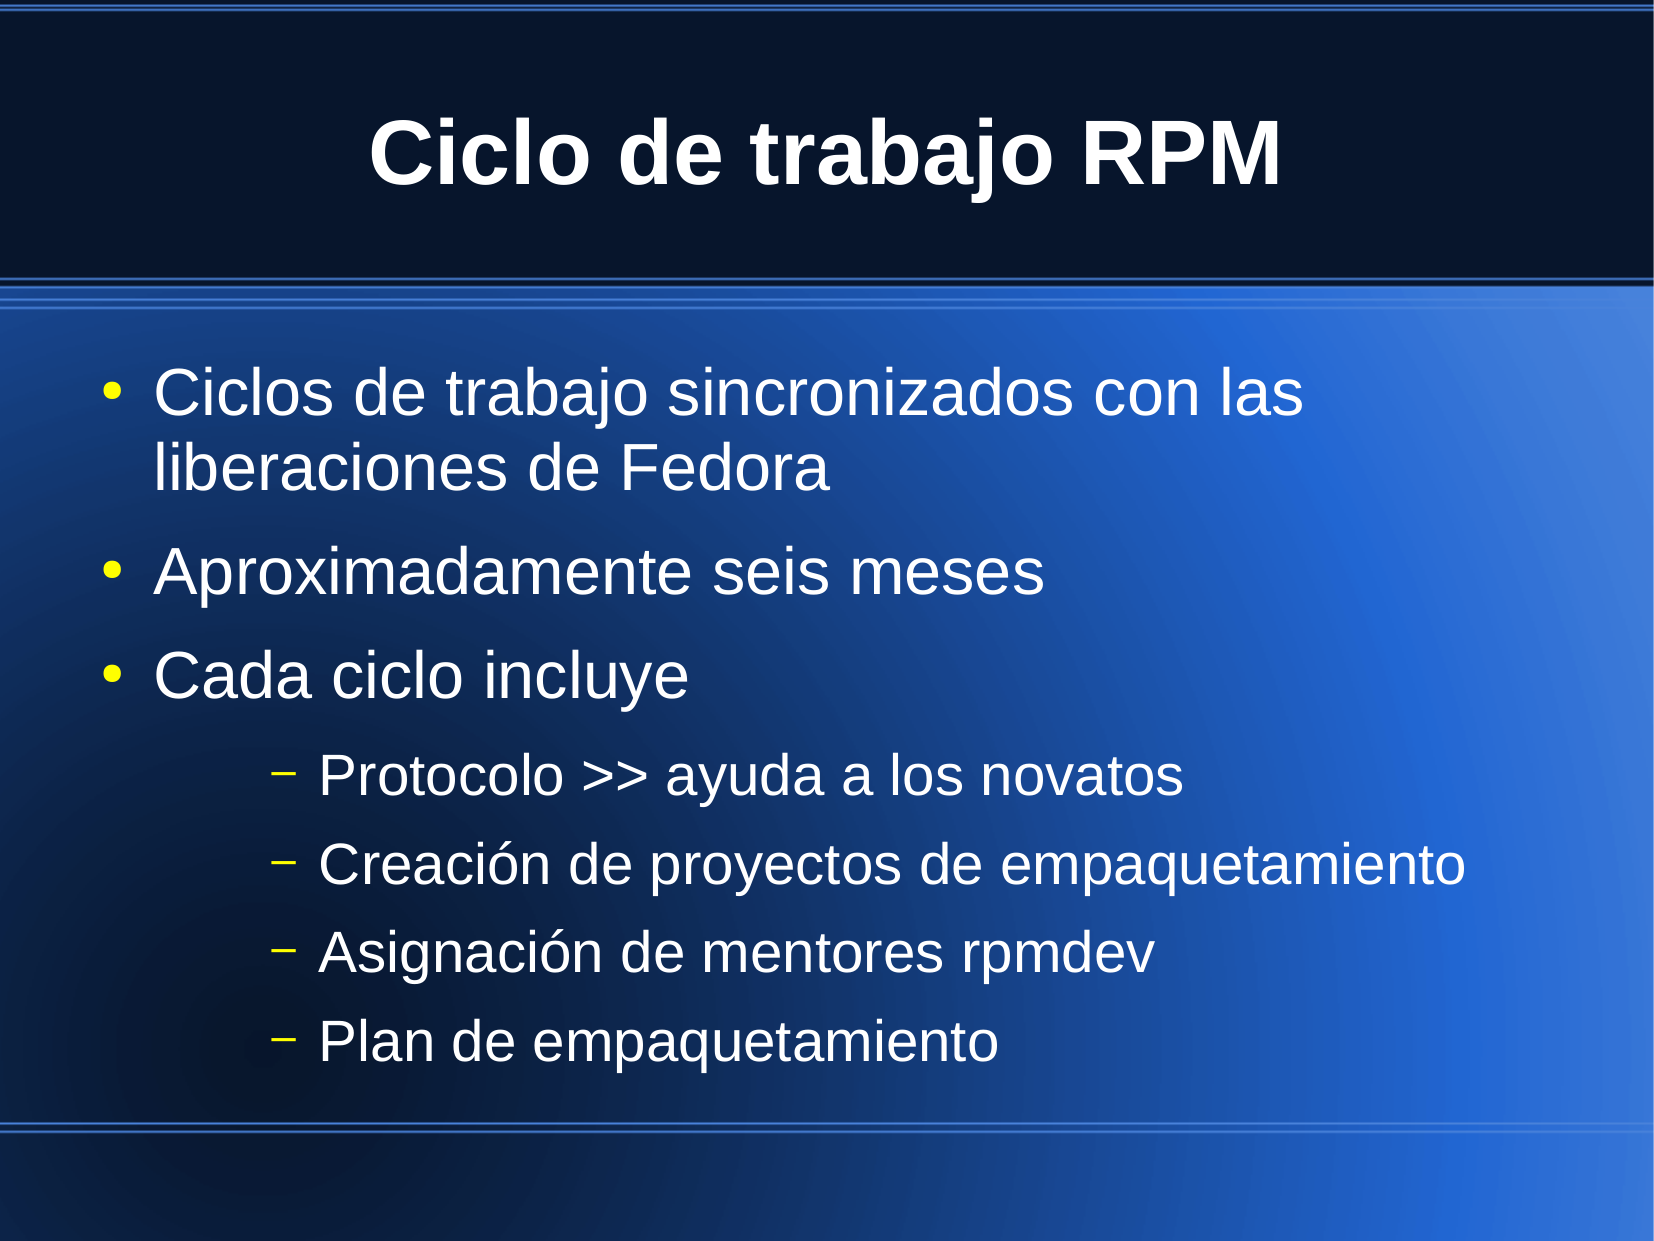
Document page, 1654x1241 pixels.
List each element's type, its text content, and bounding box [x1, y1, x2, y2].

list Ciclos de trabajo sincronizados con las liberaciones de Fedora Aproximadamente seis meses Cada ciclo incluye Protocolo >> ayuda a los novatos Creación de proyectos de empaquetamiento Asignación de mentores rpmdev Plan de empaquetamiento [82, 355, 1571, 1074]
title Ciclo de trabajo RPM [82, 49, 1571, 257]
picture [0, 0, 1654, 1241]
